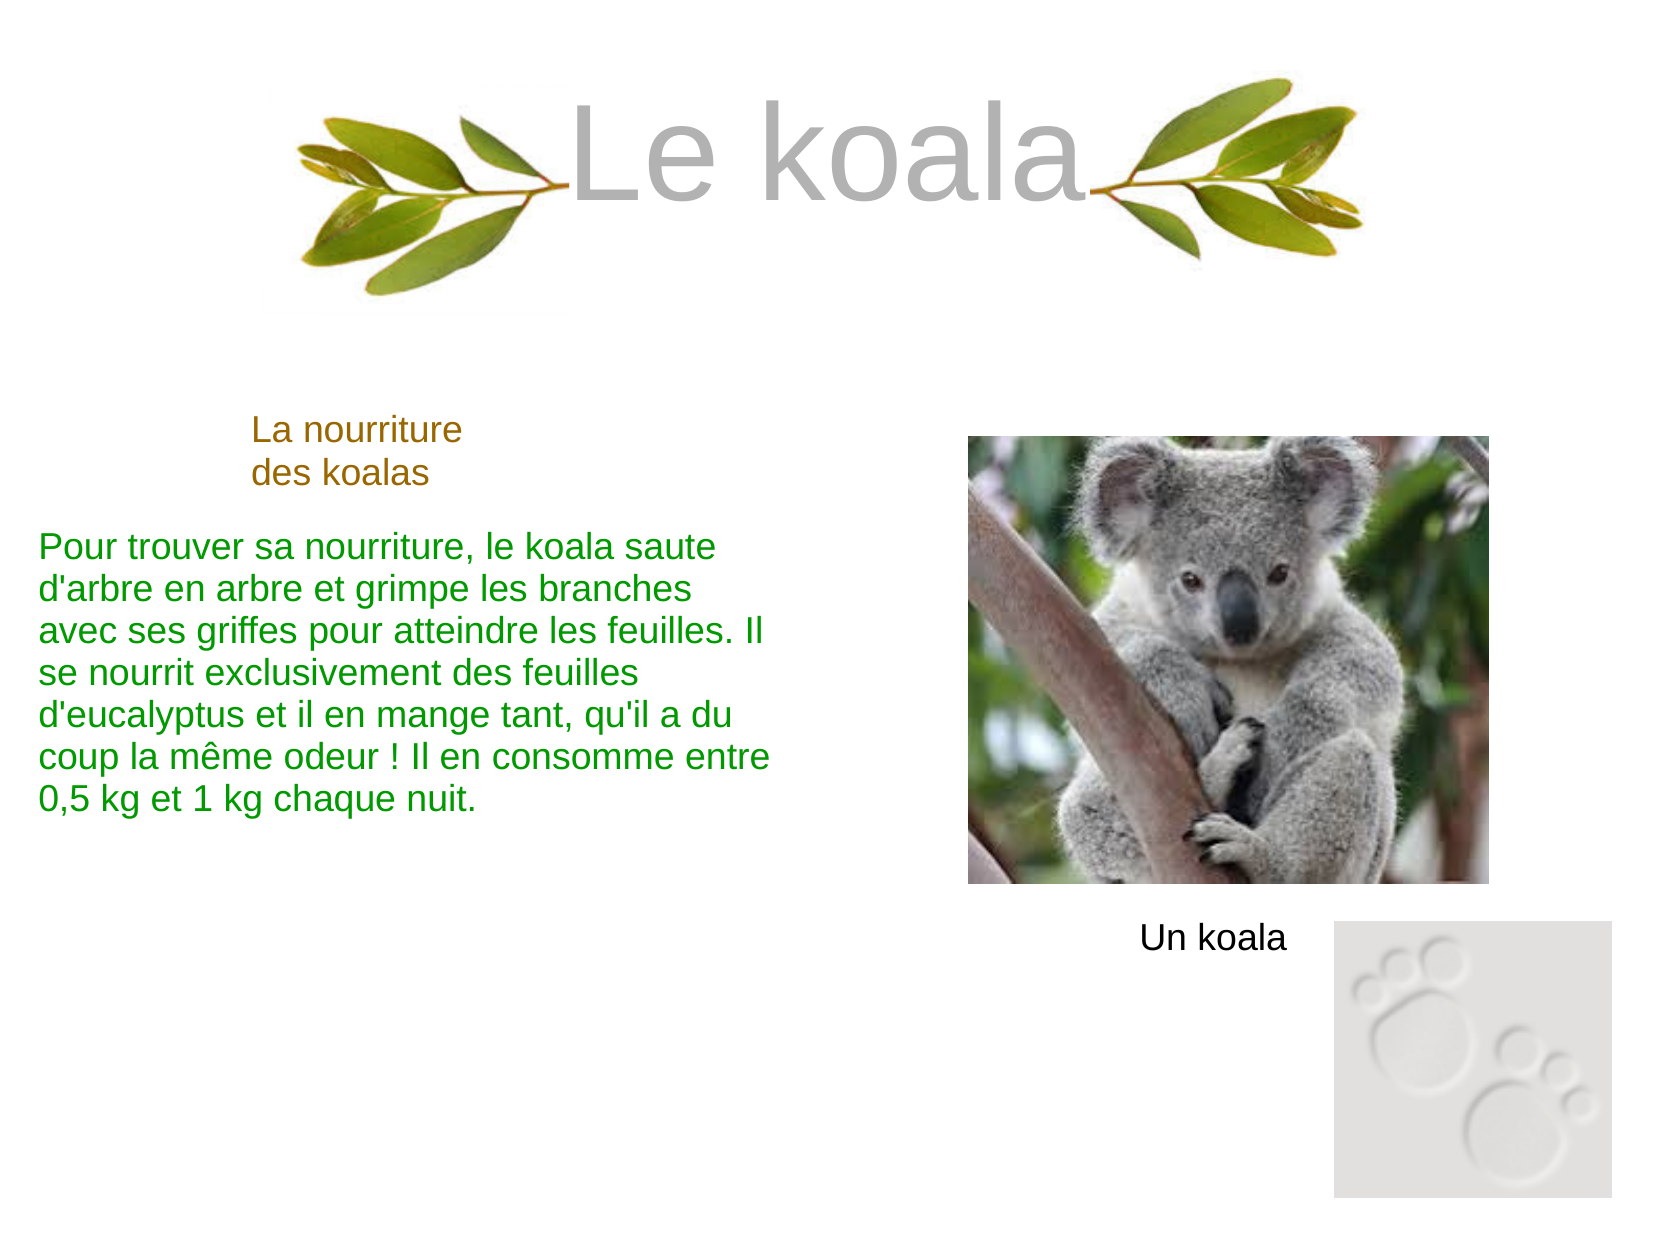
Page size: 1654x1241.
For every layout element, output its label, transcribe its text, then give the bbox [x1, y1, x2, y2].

text_box [106, 468, 875, 609]
text_box La nourriture des koalas [236, 401, 520, 501]
picture [263, 79, 571, 319]
text_box Un koala [956, 909, 1512, 967]
picture [1334, 921, 1612, 1198]
picture [1090, 58, 1394, 294]
text_box Pour trouver sa nourriture, le koala saute d'arbre en arbre et grimpe les branches avec ses griffes pour atteindre les feuilles. Il se nourrit exclusivement des feuilles d'eucalyptus et il en mange tant, qu'il a du coup la même odeur ! Il en consomme entre 0,5 kg et 1 kg chaque nuit. [23, 518, 792, 827]
picture [968, 436, 1489, 885]
title Le koala [82, 49, 1571, 257]
